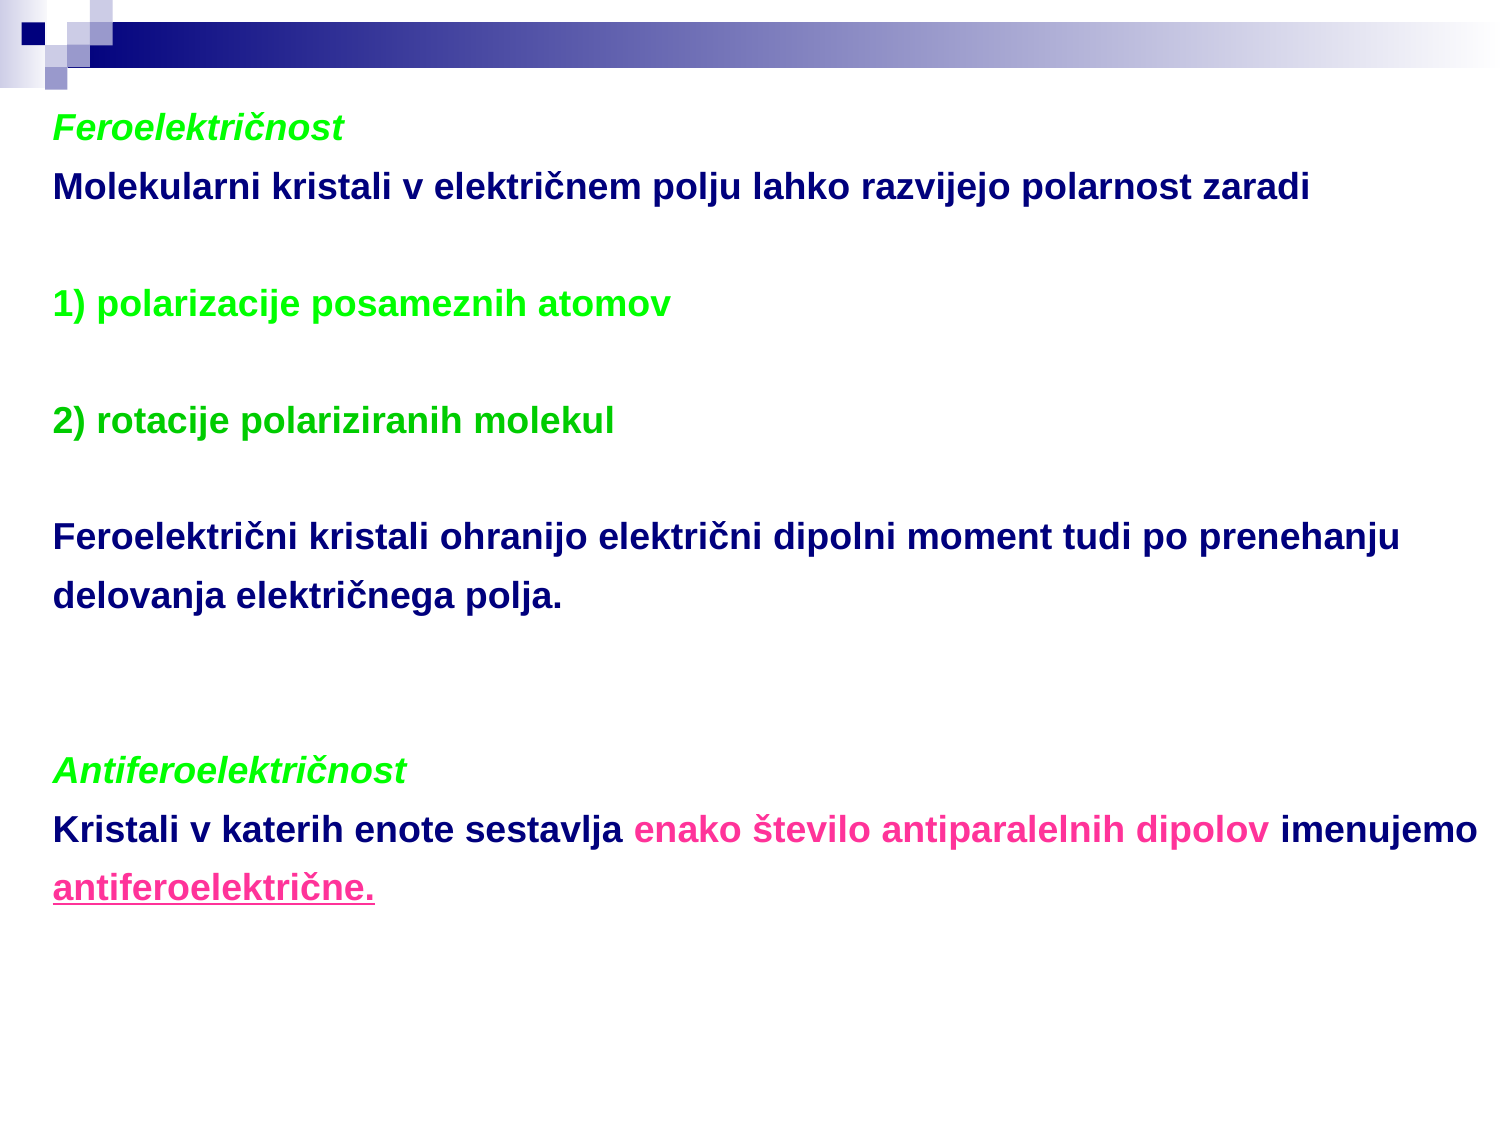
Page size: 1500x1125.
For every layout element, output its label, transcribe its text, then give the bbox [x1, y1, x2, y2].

text_box Feroelektričnost Molekularni kristali v električnem polju lahko razvijejo polarnost zaradi 1) polarizacije posameznih atomov 2) rotacije polariziranih molekul Feroelektrični kristali ohranijo električni dipolni moment tudi po prenehanju delovanja električnega polja. Antiferoelektričnost Kristali v katerih enote sestavlja enako število antiparalelnih dipolov imenujemo antiferoelektrične. [37, 82, 1500, 975]
